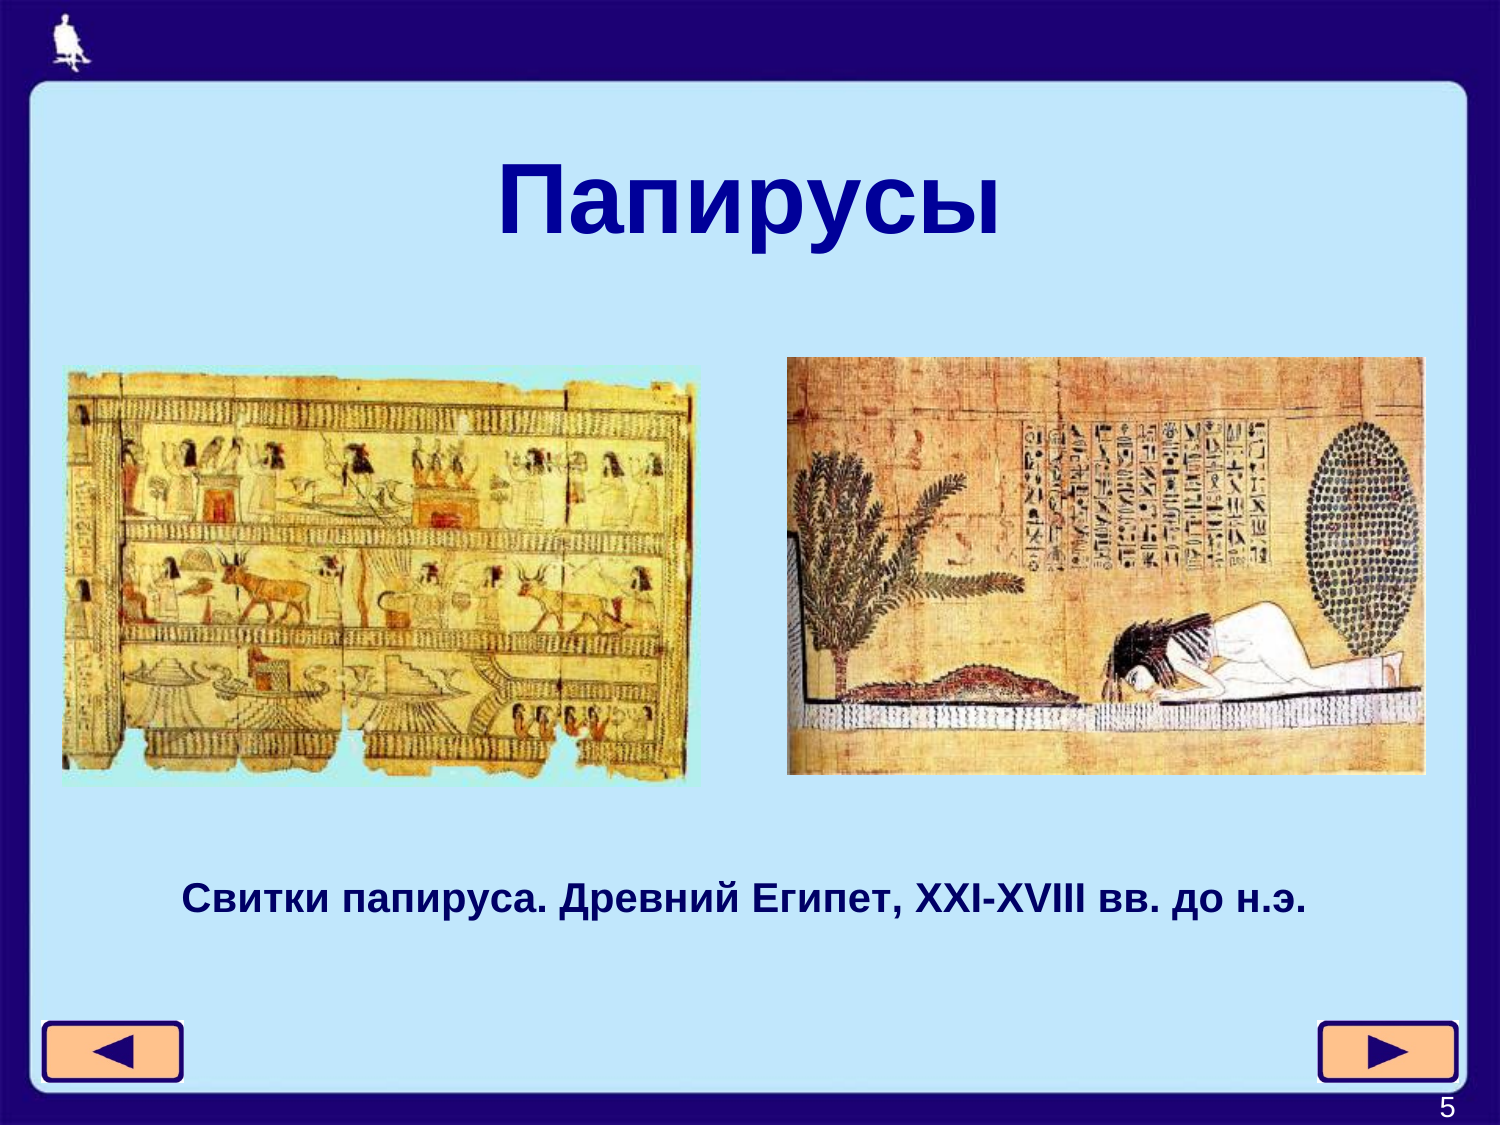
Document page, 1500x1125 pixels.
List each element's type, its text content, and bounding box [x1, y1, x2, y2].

picture [0, 0, 1500, 1125]
title Папирусы [75, 99, 1426, 288]
text_box Свитки папируса. Древний Египет, XXI-XVIII вв. до н.э. [64, 863, 1424, 930]
text_box <номер> [1120, 1080, 1471, 1125]
